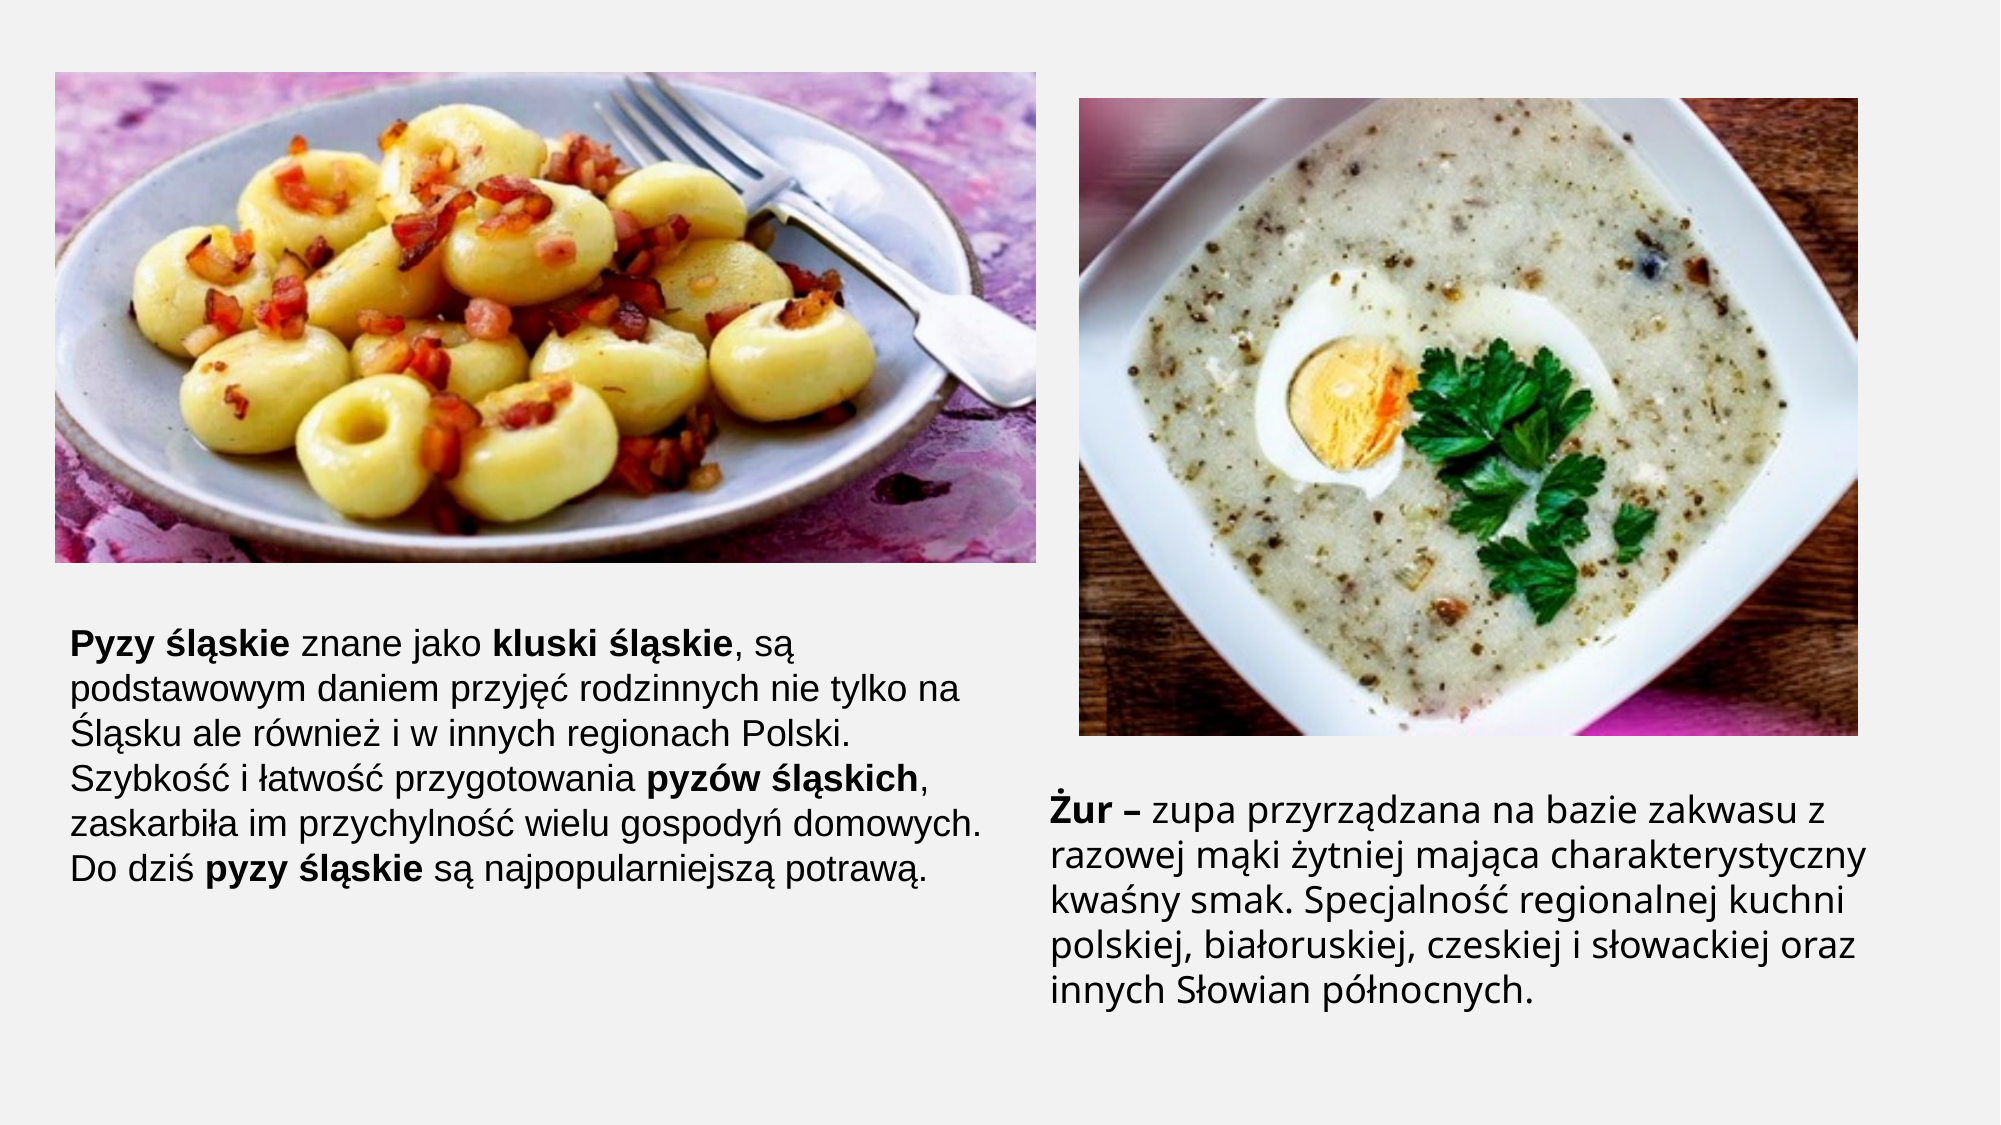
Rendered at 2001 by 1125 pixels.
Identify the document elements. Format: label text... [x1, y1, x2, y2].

text_box Żur – zupa przyrządzana na bazie zakwasu z razowej mąki żytniej mająca charakterystyczny kwaśny smak. Specjalność regionalnej kuchni polskiej, białoruskiej, czeskiej i słowackiej oraz innych Słowian północnych. [1035, 778, 1902, 1019]
text_box Pyzy śląskie znane jako kluski śląskie, są podstawowym daniem przyjęć rodzinnych nie tylko na Śląsku ale również i w innych regionach Polski. Szybkość i łatwość przygotowania pyzów śląskich, zaskarbiła im przychylność wielu gospodyń domowych. Do dziś pyzy śląskie są najpopularniejszą potrawą. [55, 611, 1008, 942]
picture [1079, 98, 1858, 736]
picture [55, 72, 1036, 563]
